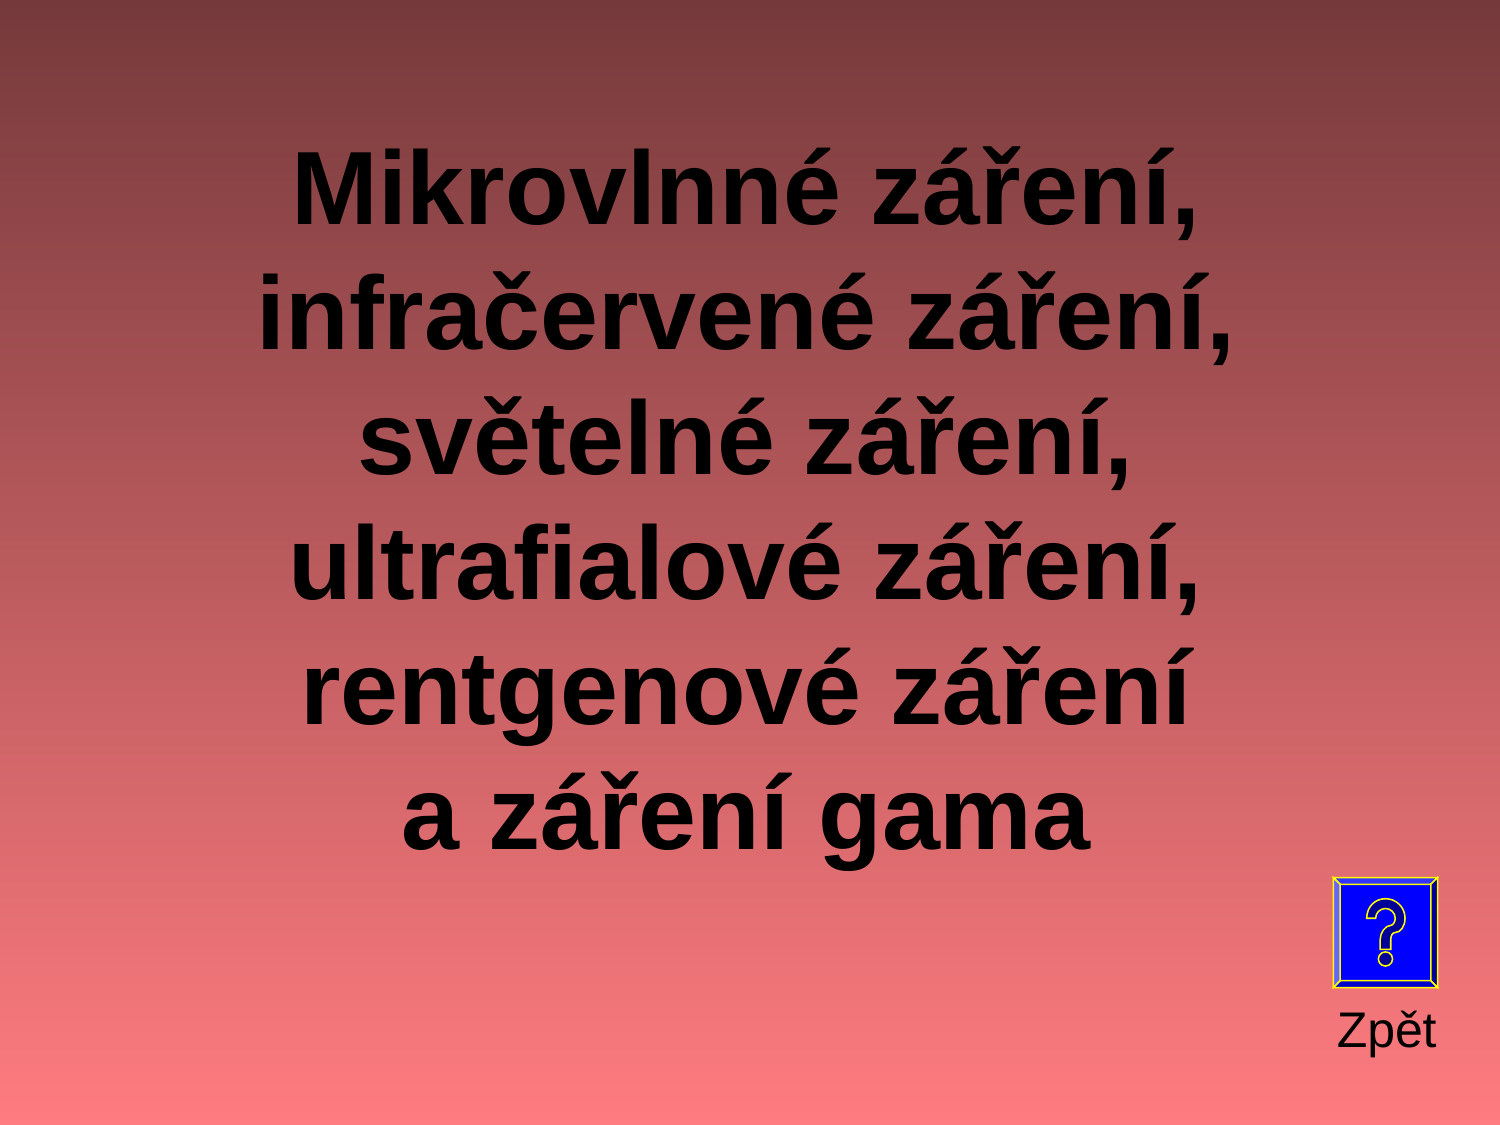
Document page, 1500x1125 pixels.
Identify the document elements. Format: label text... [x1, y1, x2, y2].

text_box Zpět [1274, 990, 1500, 1066]
text_box Mikrovlnné záření, infračervené záření, světelné záření, ultrafialové záření, rentgenové záření a záření gama [55, 112, 1438, 878]
text_box [1334, 878, 1438, 988]
